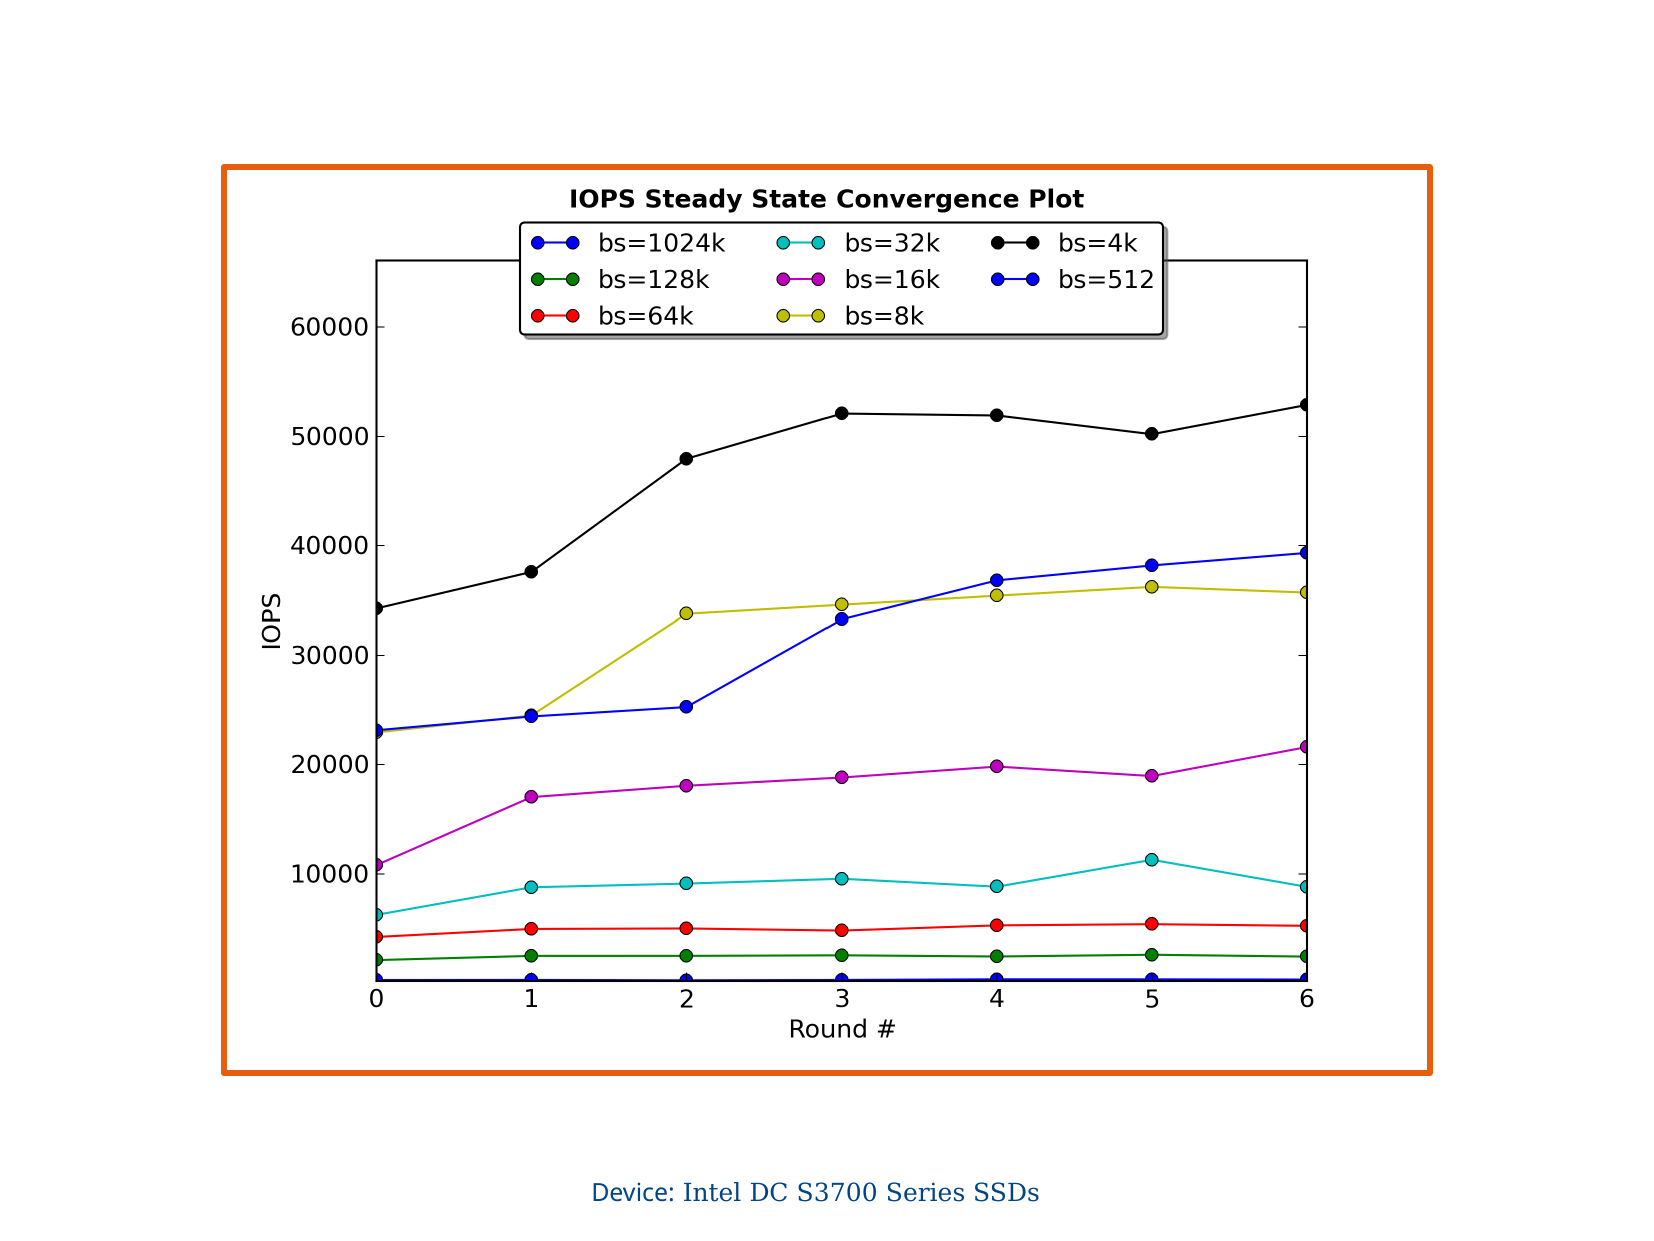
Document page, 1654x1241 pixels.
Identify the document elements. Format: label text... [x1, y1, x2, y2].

text_box Device: Intel DC S3700 Series SSDs [576, 1166, 1078, 1224]
picture [226, 170, 1427, 1071]
